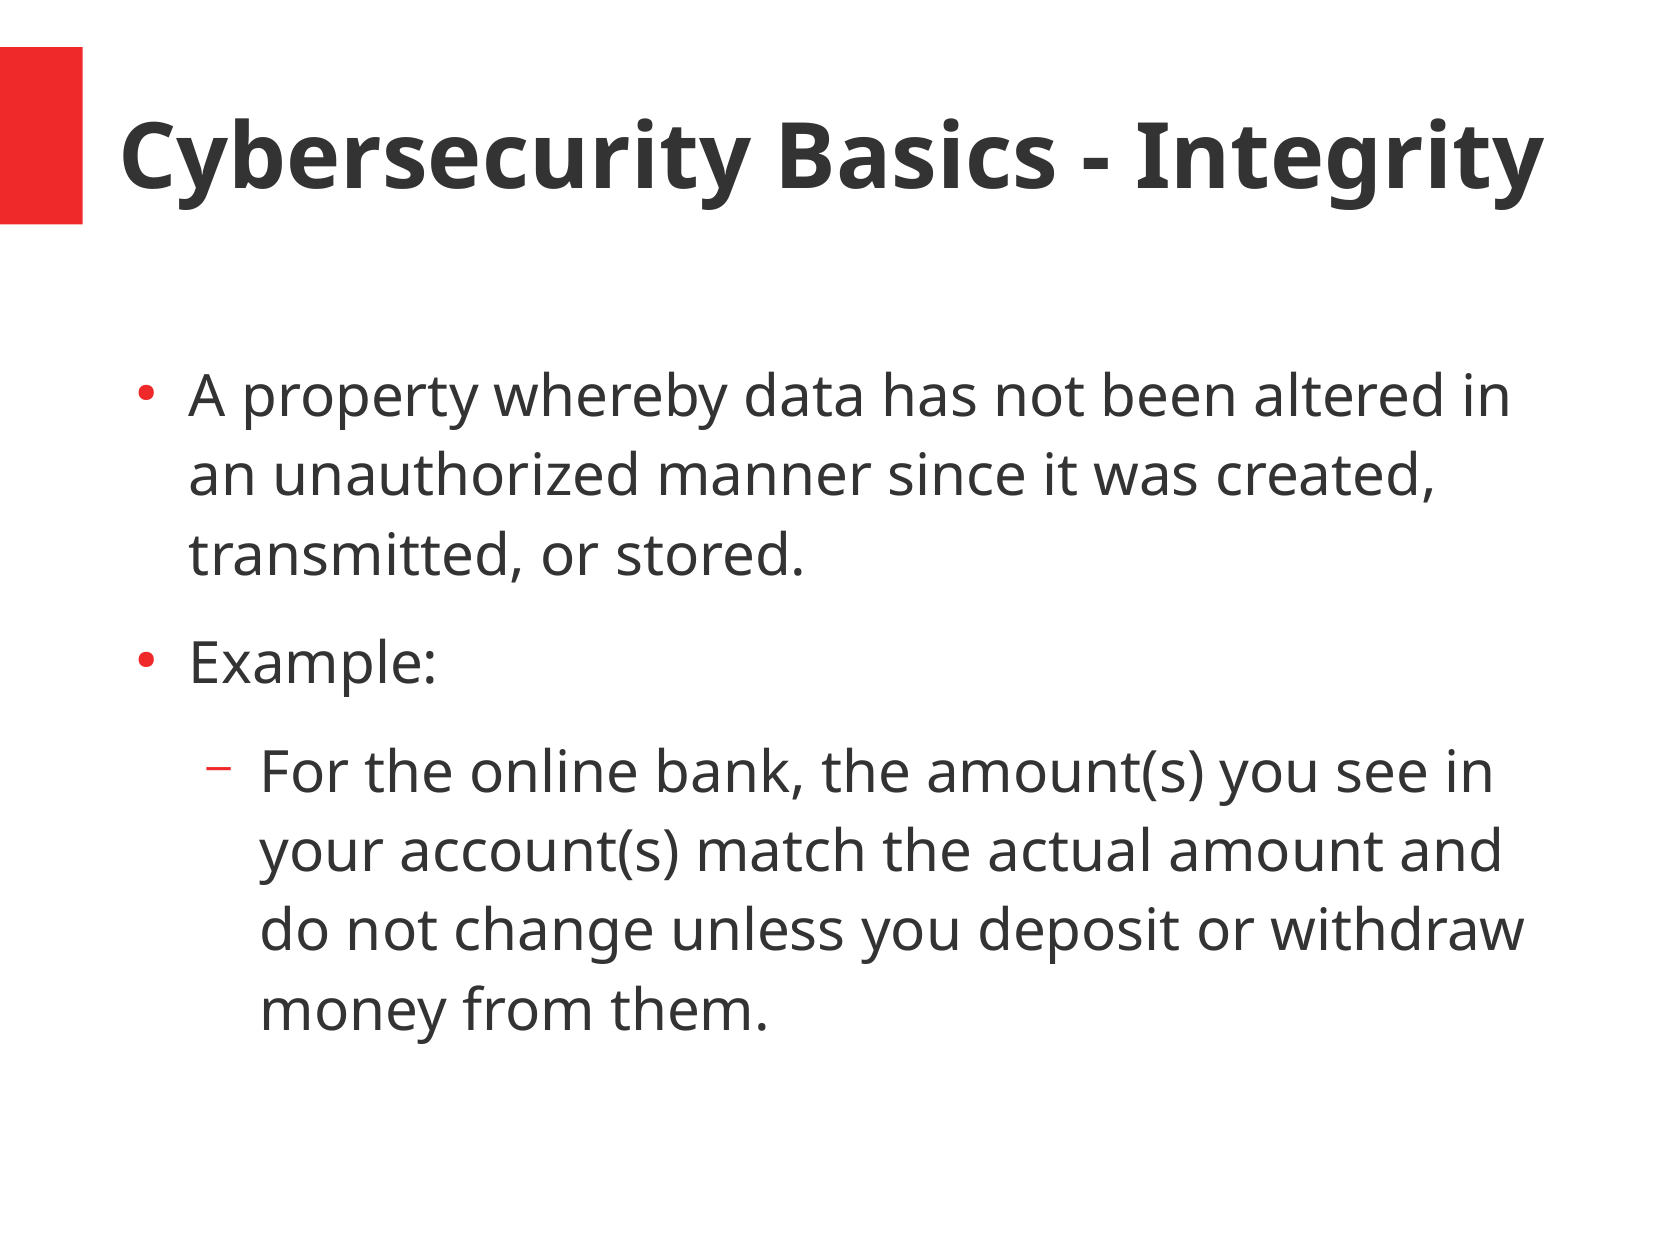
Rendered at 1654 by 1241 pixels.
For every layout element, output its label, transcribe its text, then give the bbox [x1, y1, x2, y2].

list A property whereby data has not been altered in an unauthorized manner since it was created, transmitted, or stored. Example: For the online bank, the amount(s) you see in your account(s) match the actual amount and do not change unless you deposit or withdraw money from them. [118, 354, 1536, 1074]
title Cybersecurity Basics - Integrity [118, 49, 1571, 257]
